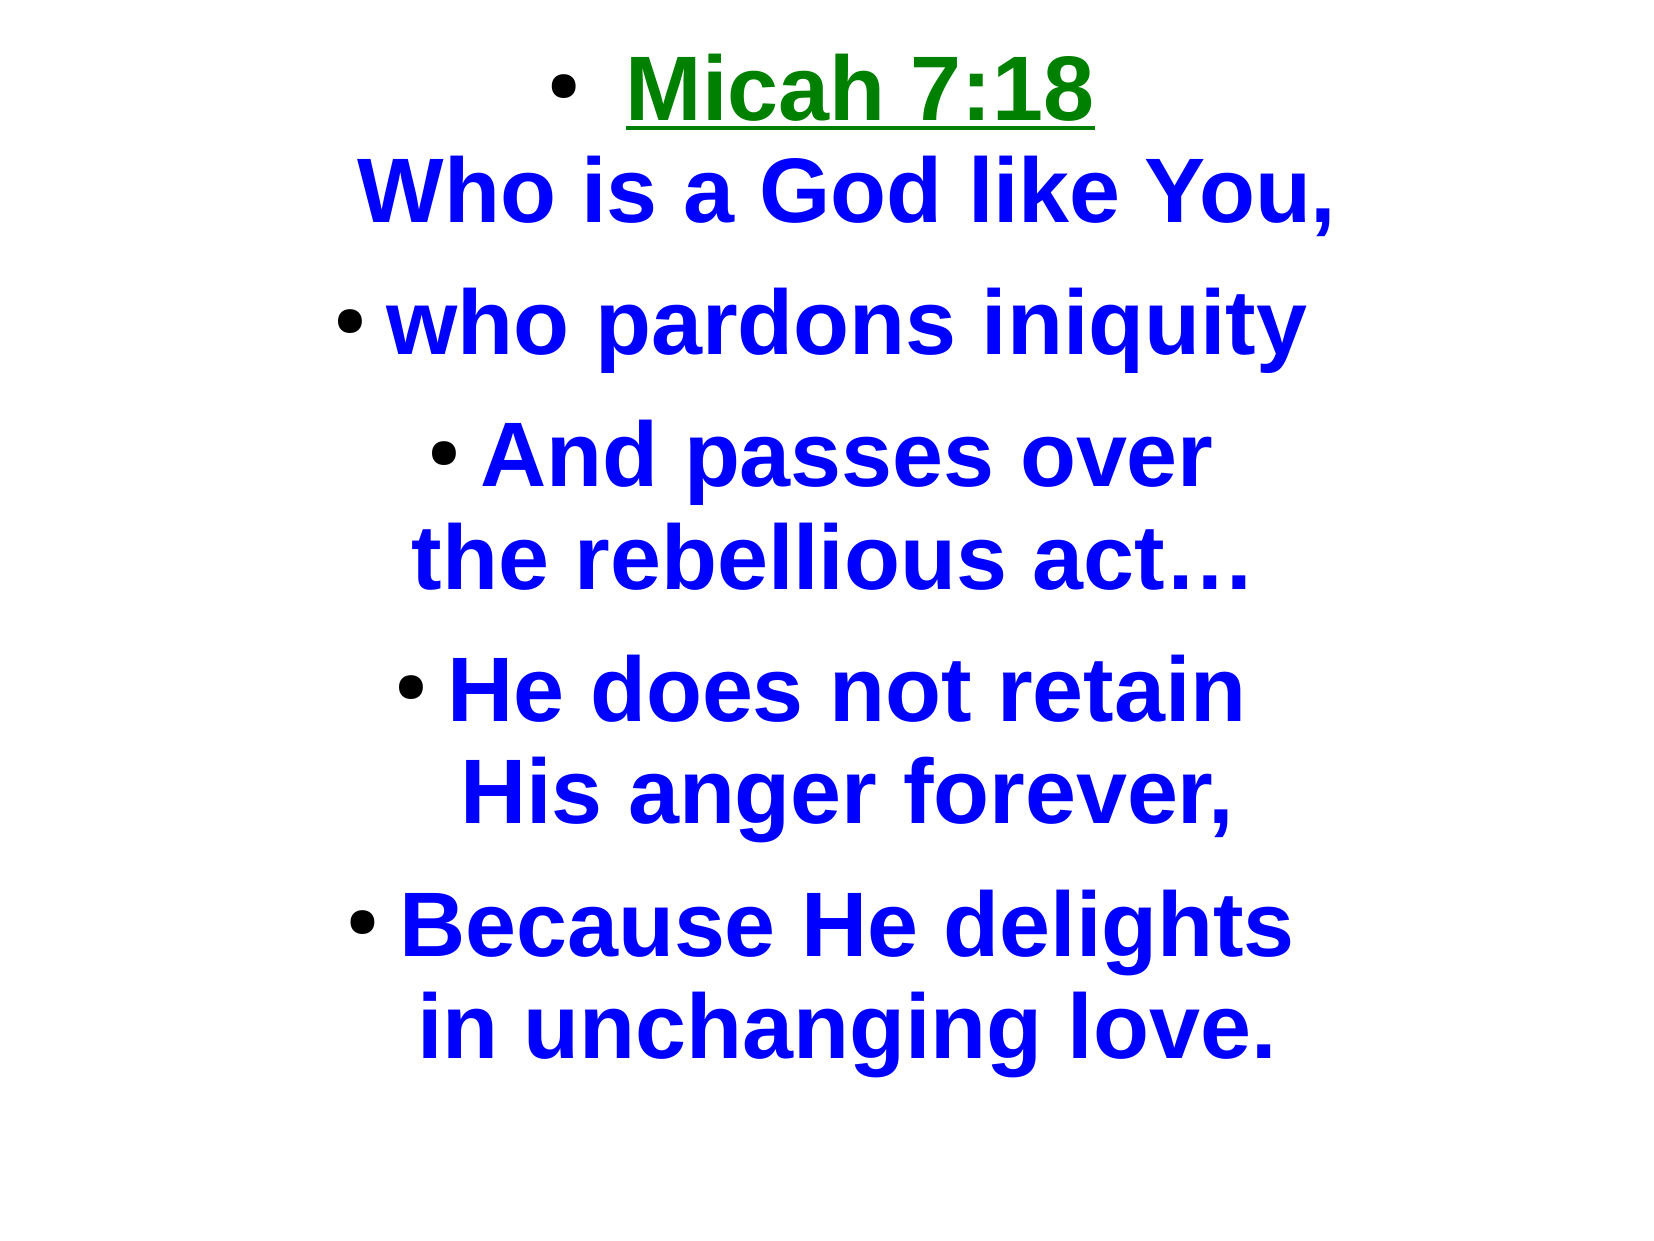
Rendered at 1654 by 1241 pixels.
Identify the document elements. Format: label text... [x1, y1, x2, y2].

list Micah 7:18 Who is a God like You, who pardons iniquity And passes over the rebellious act… He does not retain His anger forever, Because He delights in unchanging love. [37, 37, 1613, 1201]
